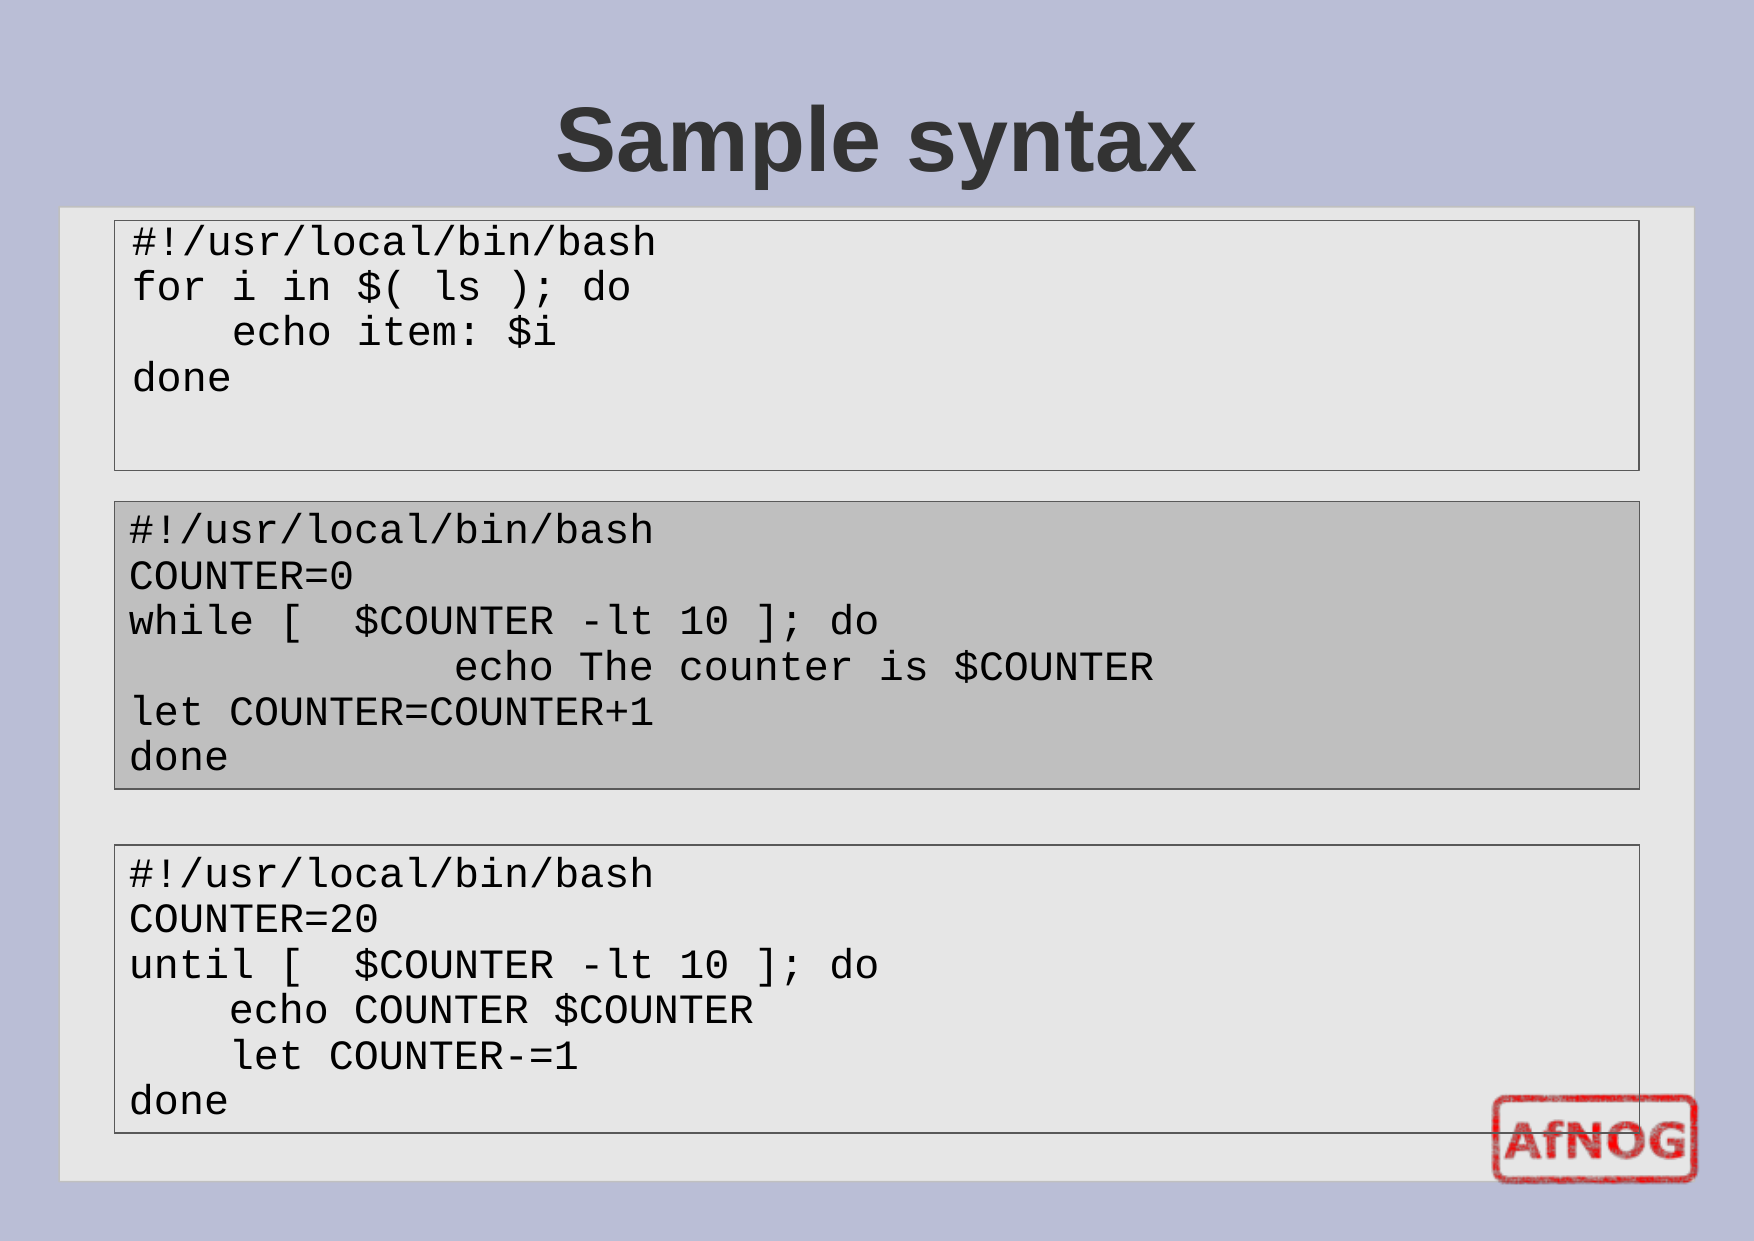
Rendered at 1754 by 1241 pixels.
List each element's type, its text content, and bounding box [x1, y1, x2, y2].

title Sample syntax [59, 48, 1695, 236]
text_box #!/usr/local/bin/bash COUNTER=20 until [ $COUNTER -lt 10 ]; do echo COUNTER $COUNTER let COUNTER-=1 done [114, 845, 1640, 1133]
text_box #!/usr/local/bin/bash COUNTER=0 while [ $COUNTER -lt 10 ]; do echo The counter is $COUNTER let COUNTER=COUNTER+1 done [114, 501, 1640, 790]
picture [1490, 1092, 1701, 1188]
list #!/usr/local/bin/bash for i in $( ls ); do echo item: $i done [114, 220, 1640, 471]
